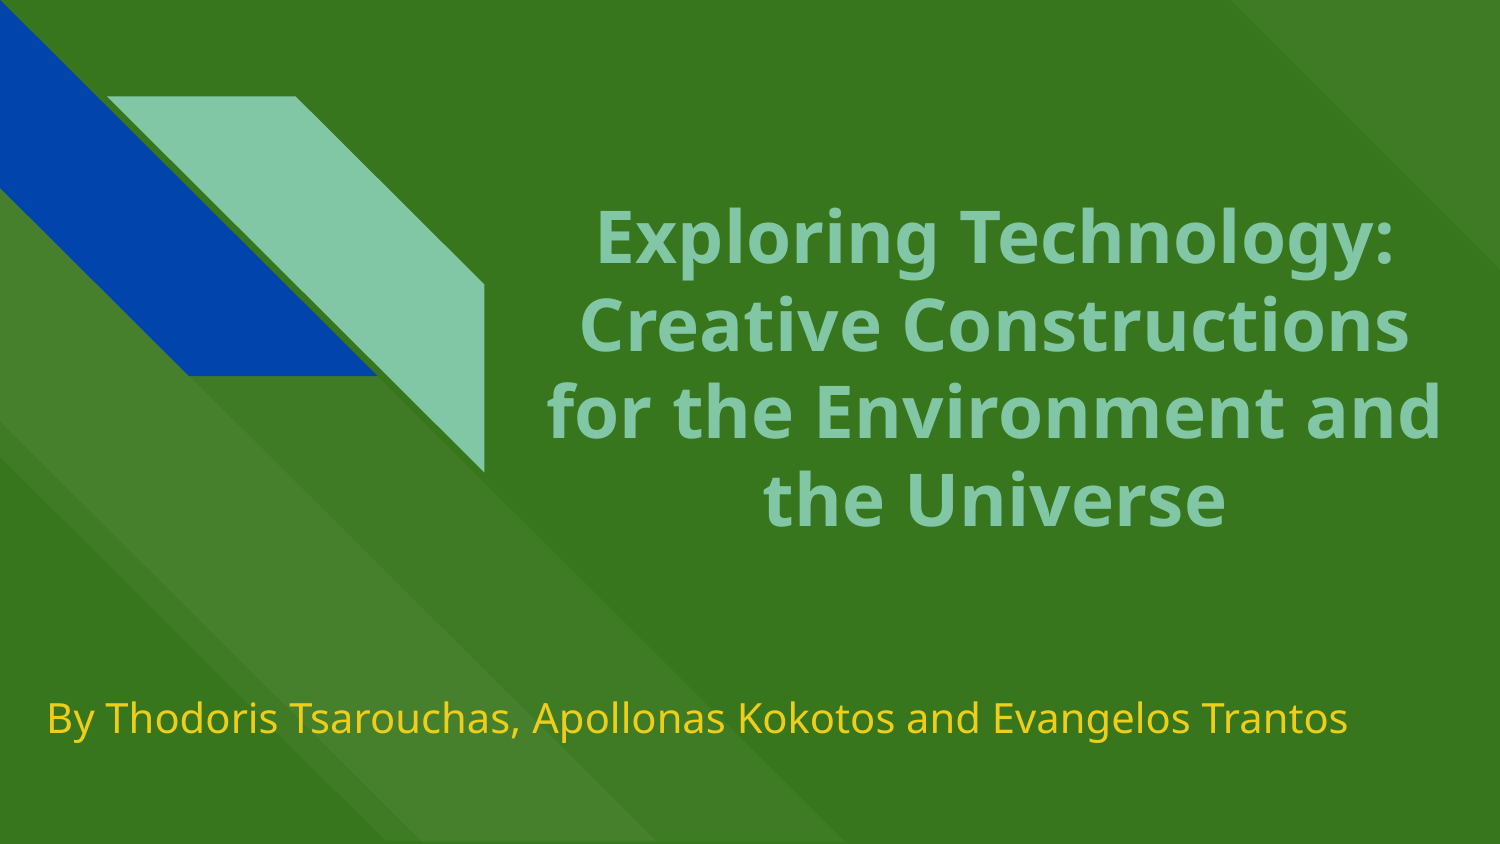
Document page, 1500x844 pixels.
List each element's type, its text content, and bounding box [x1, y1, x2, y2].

subtitle By Thodoris Tsarouchas, Apollonas Kokotos and Evangelos Trantos [31, 676, 1429, 807]
title Exploring Technology: Creative Constructions for the Environment and the Universe [503, 175, 1488, 571]
